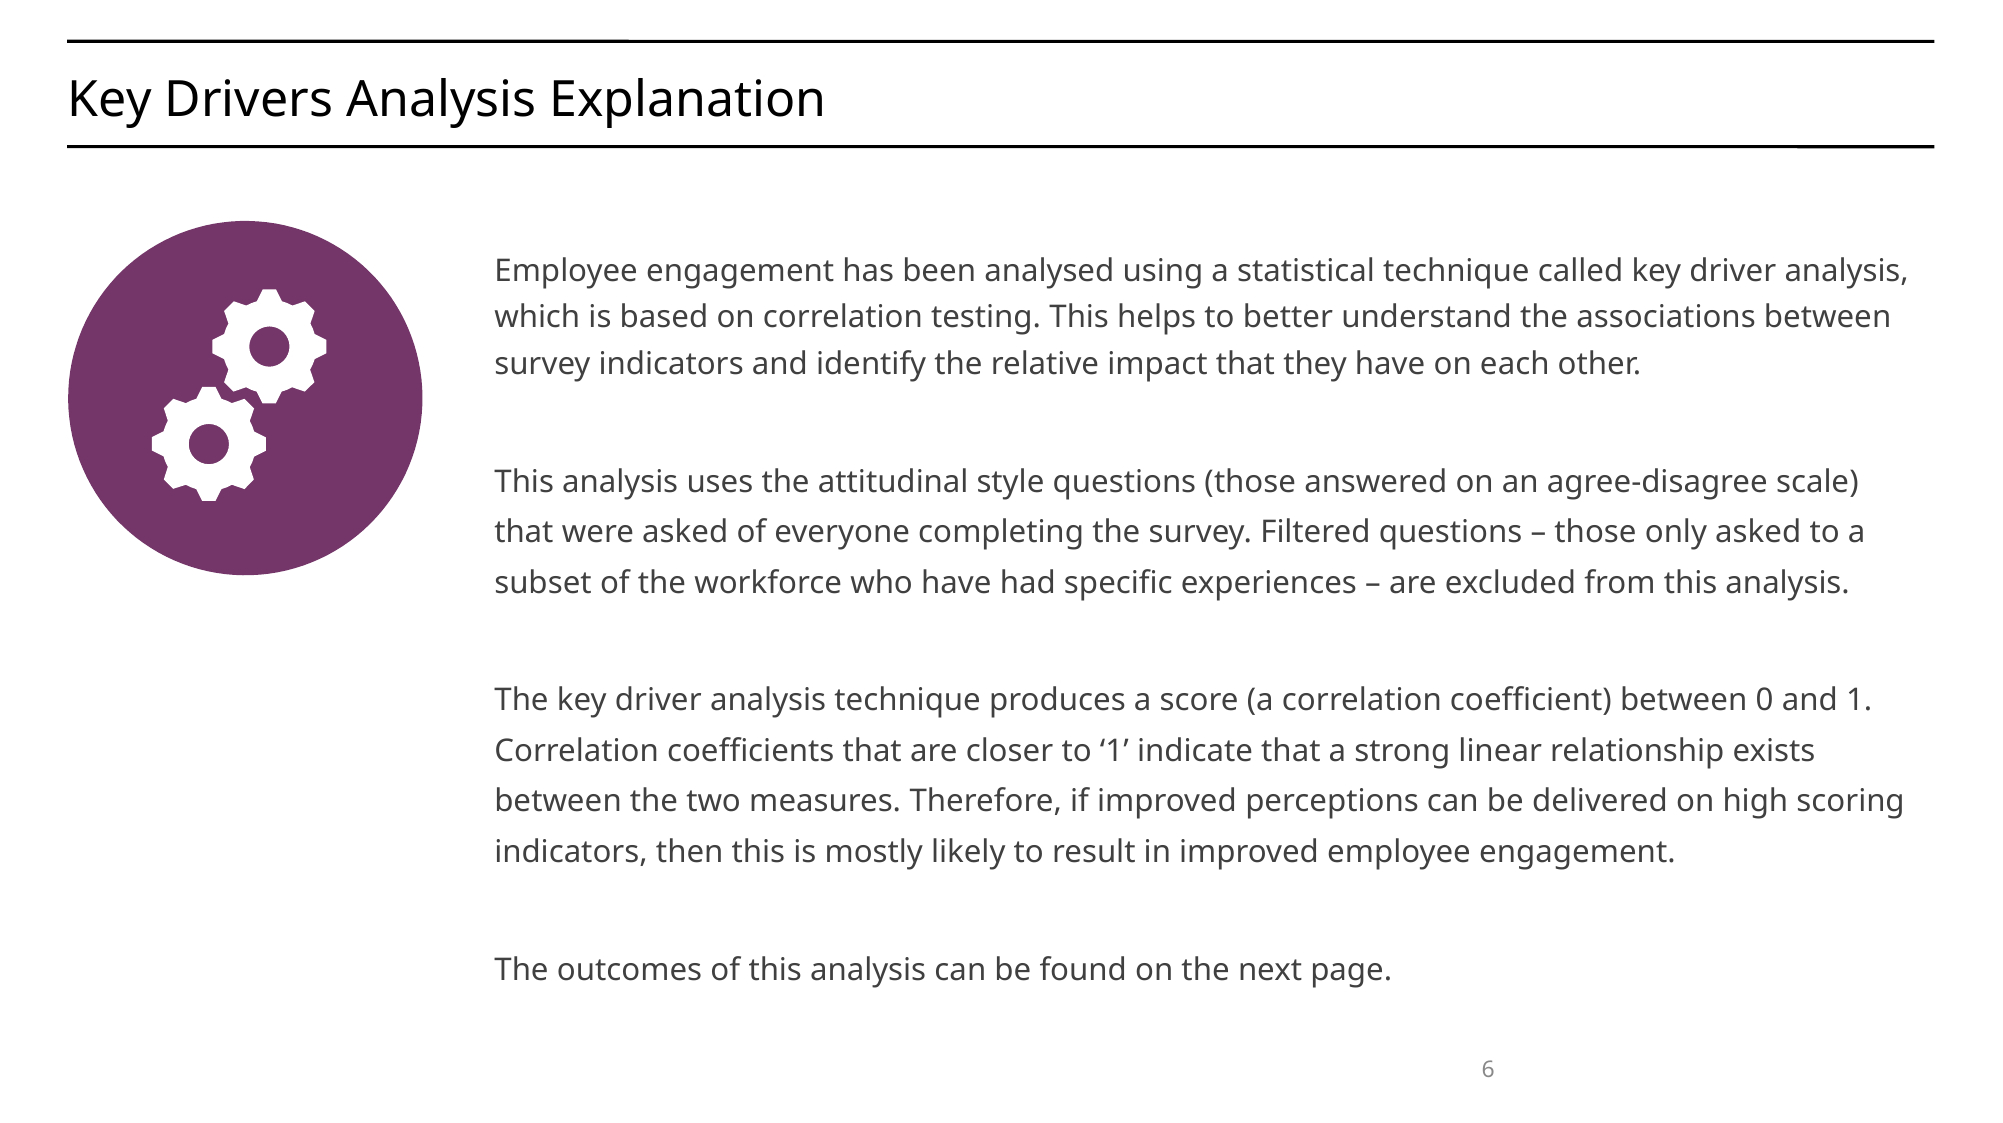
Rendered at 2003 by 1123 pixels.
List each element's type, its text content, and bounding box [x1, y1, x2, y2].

picture [109, 265, 370, 526]
text_box [370, 272, 423, 524]
title Key Drivers Analysis Explanation [67, 48, 1936, 136]
text_box [68, 284, 109, 512]
list Employee engagement has been analysed using a statistical technique called key driver analysis, which is based on correlation testing. This helps to better understand the associations between survey indicators and identify the relative impact that they have on each other. This analysis uses the attitudinal style questions (those answered on an agree-disagree scale) that were asked of everyone completing the survey. Filtered questions – those only asked to a subset of the workforce who have had specific experiences – are excluded from this analysis. The key driver analysis technique produces a score (a correlation coefficient) between 0 and 1. Correlation coefficients that are closer to ‘1’ indicate that a strong linear relationship exists between the two measures. Therefore, if improved perceptions can be delivered on high scoring indicators, then this is mostly likely to result in improved employee engagement. The outcomes of this analysis can be found on the next page. [479, 232, 1934, 1031]
text_box [128, 220, 363, 265]
text_box [122, 526, 368, 576]
text_box 6 [1466, 1039, 1934, 1100]
